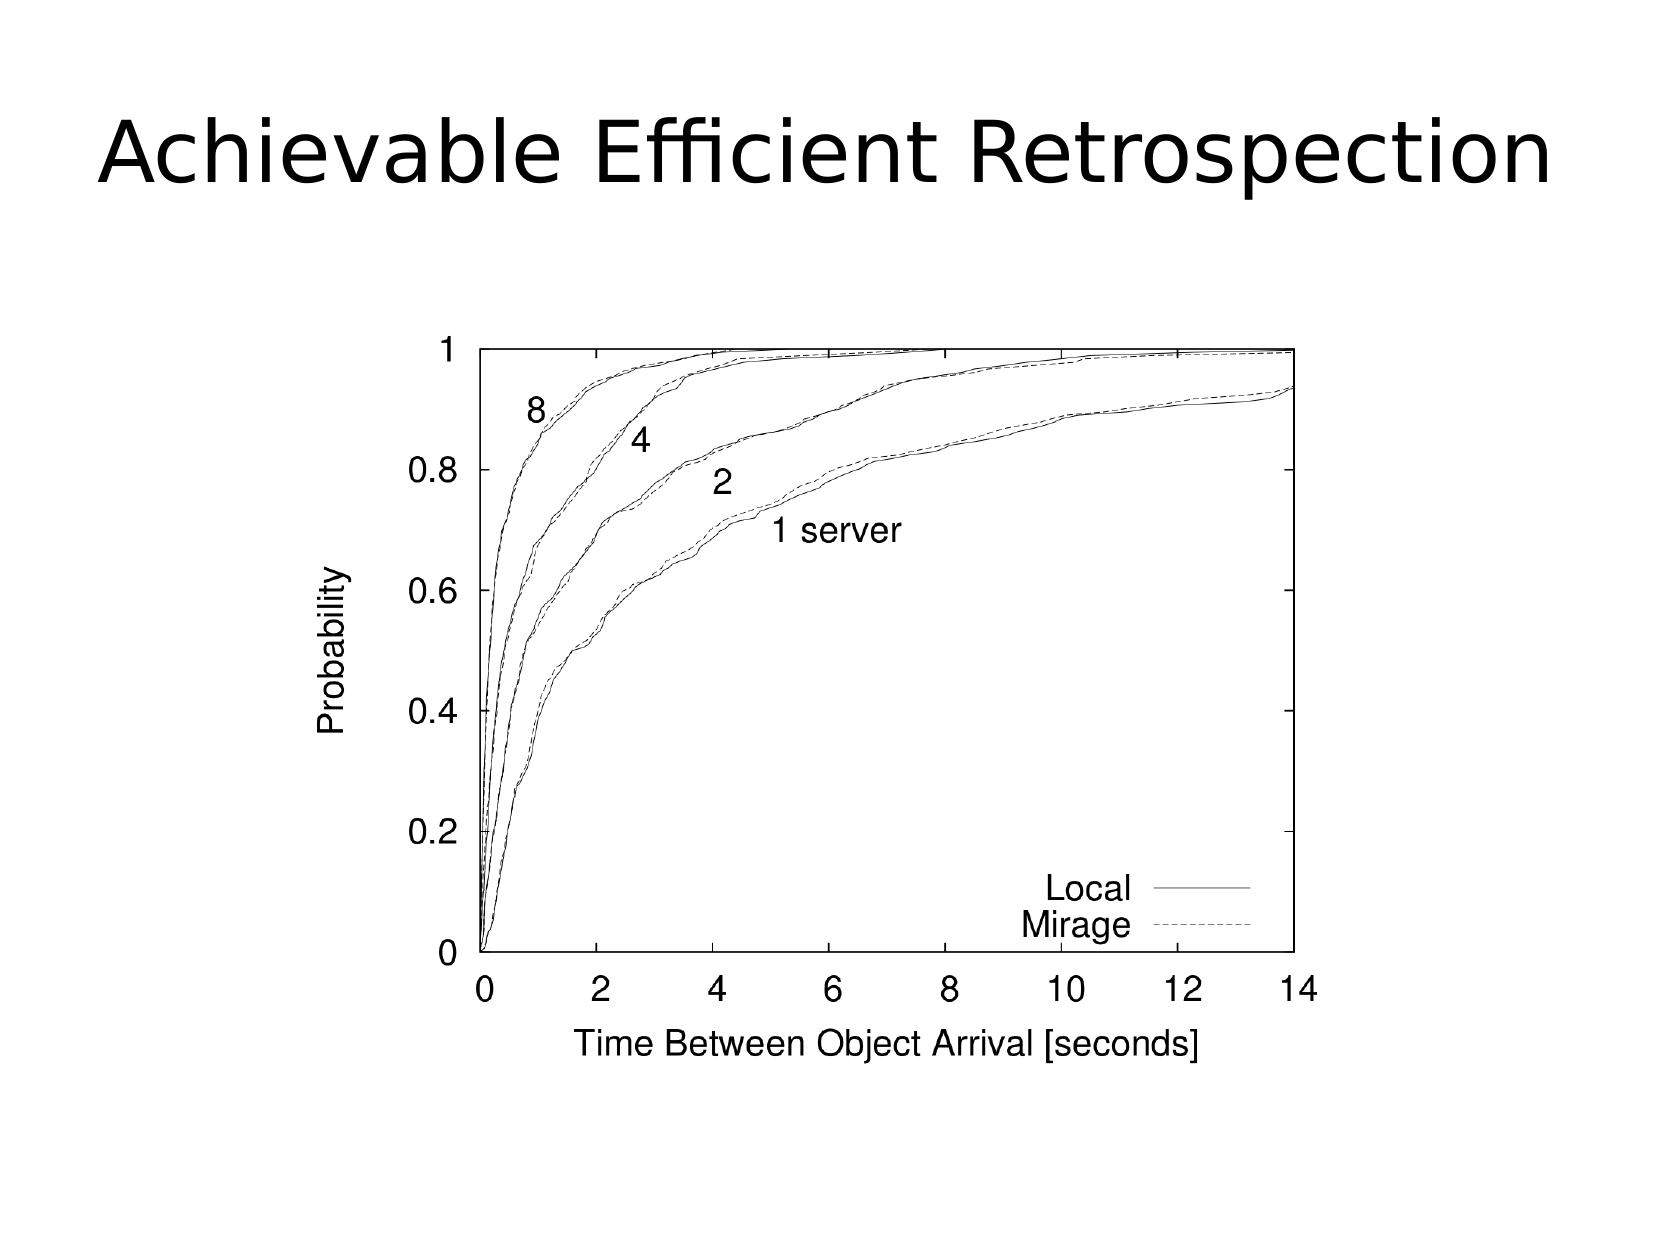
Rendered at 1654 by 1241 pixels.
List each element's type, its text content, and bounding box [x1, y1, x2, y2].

text_box [165, 305, 1441, 1068]
title Achievable Efficient Retrospection [82, 49, 1571, 257]
